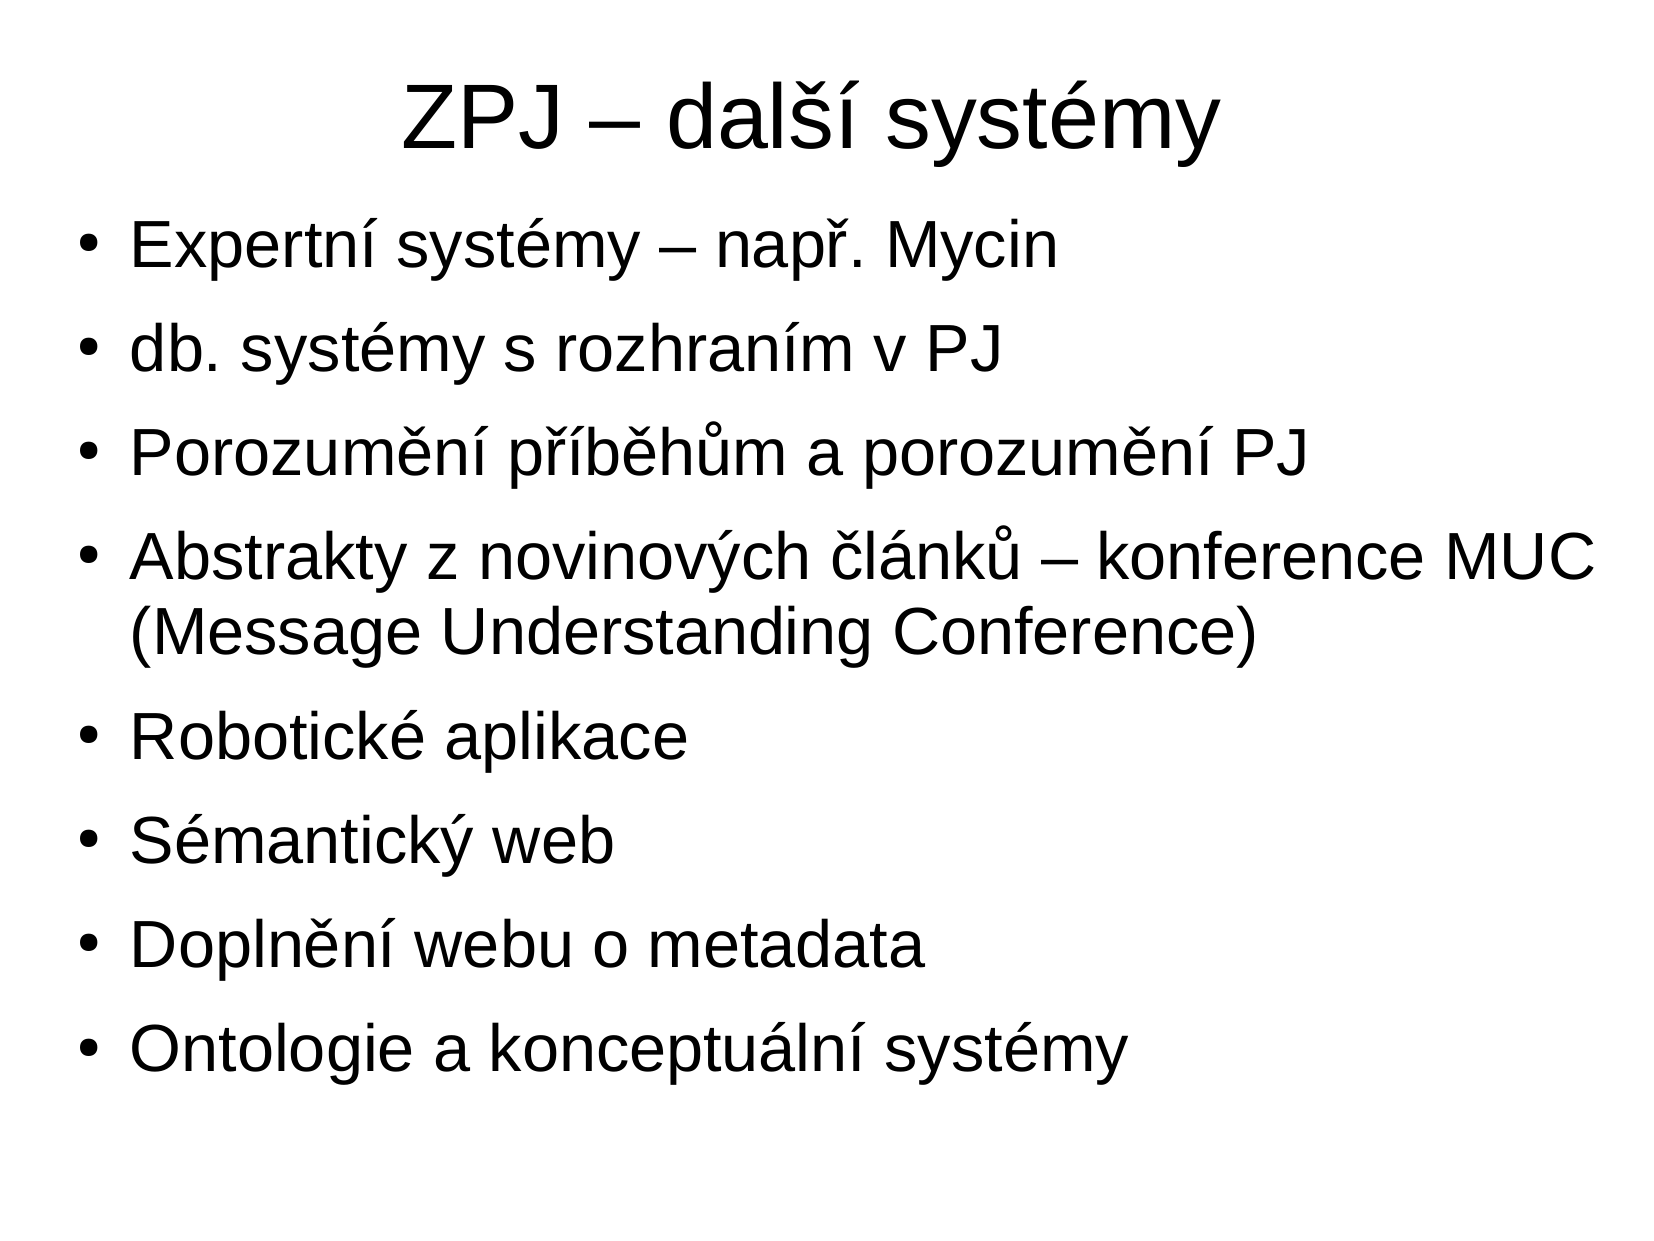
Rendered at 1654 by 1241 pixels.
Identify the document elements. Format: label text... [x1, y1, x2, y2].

title ZPJ – další systémy [59, 56, 1565, 178]
list Expertní systémy – např. Mycin db. systémy s rozhraním v PJ Porozumění příběhům a porozumění PJ Abstrakty z novinových článků – konference MUC (Message Understanding Conference) Robotické aplikace Sémantický web Doplnění webu o metadata Ontologie a konceptuální systémy [59, 206, 1625, 1182]
